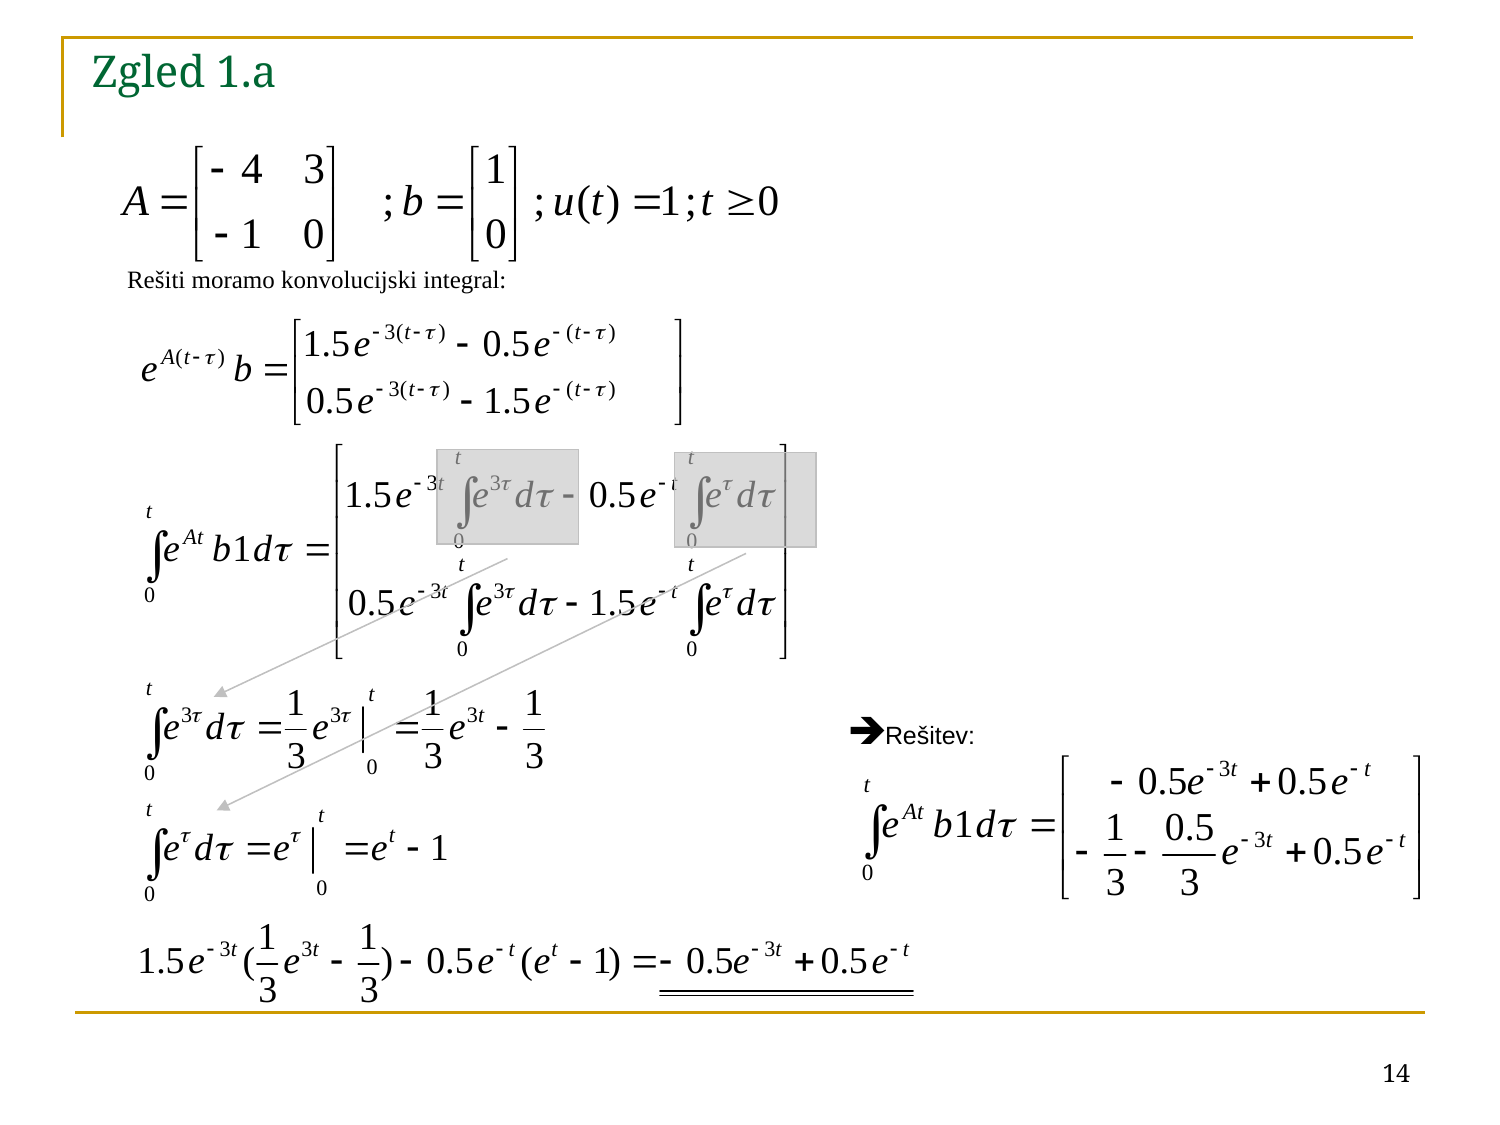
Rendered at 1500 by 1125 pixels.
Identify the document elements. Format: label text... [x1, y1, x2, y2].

text_box [437, 449, 579, 544]
chart [135, 312, 1434, 1011]
chart [112, 139, 785, 269]
text_box <number> [1074, 1024, 1426, 1100]
title Zgled 1.a [76, 36, 1427, 167]
text_box Rešiti moramo konvolucijski integral: [112, 255, 774, 301]
text_box [674, 452, 817, 548]
text_box Rešitev: [832, 698, 1070, 760]
